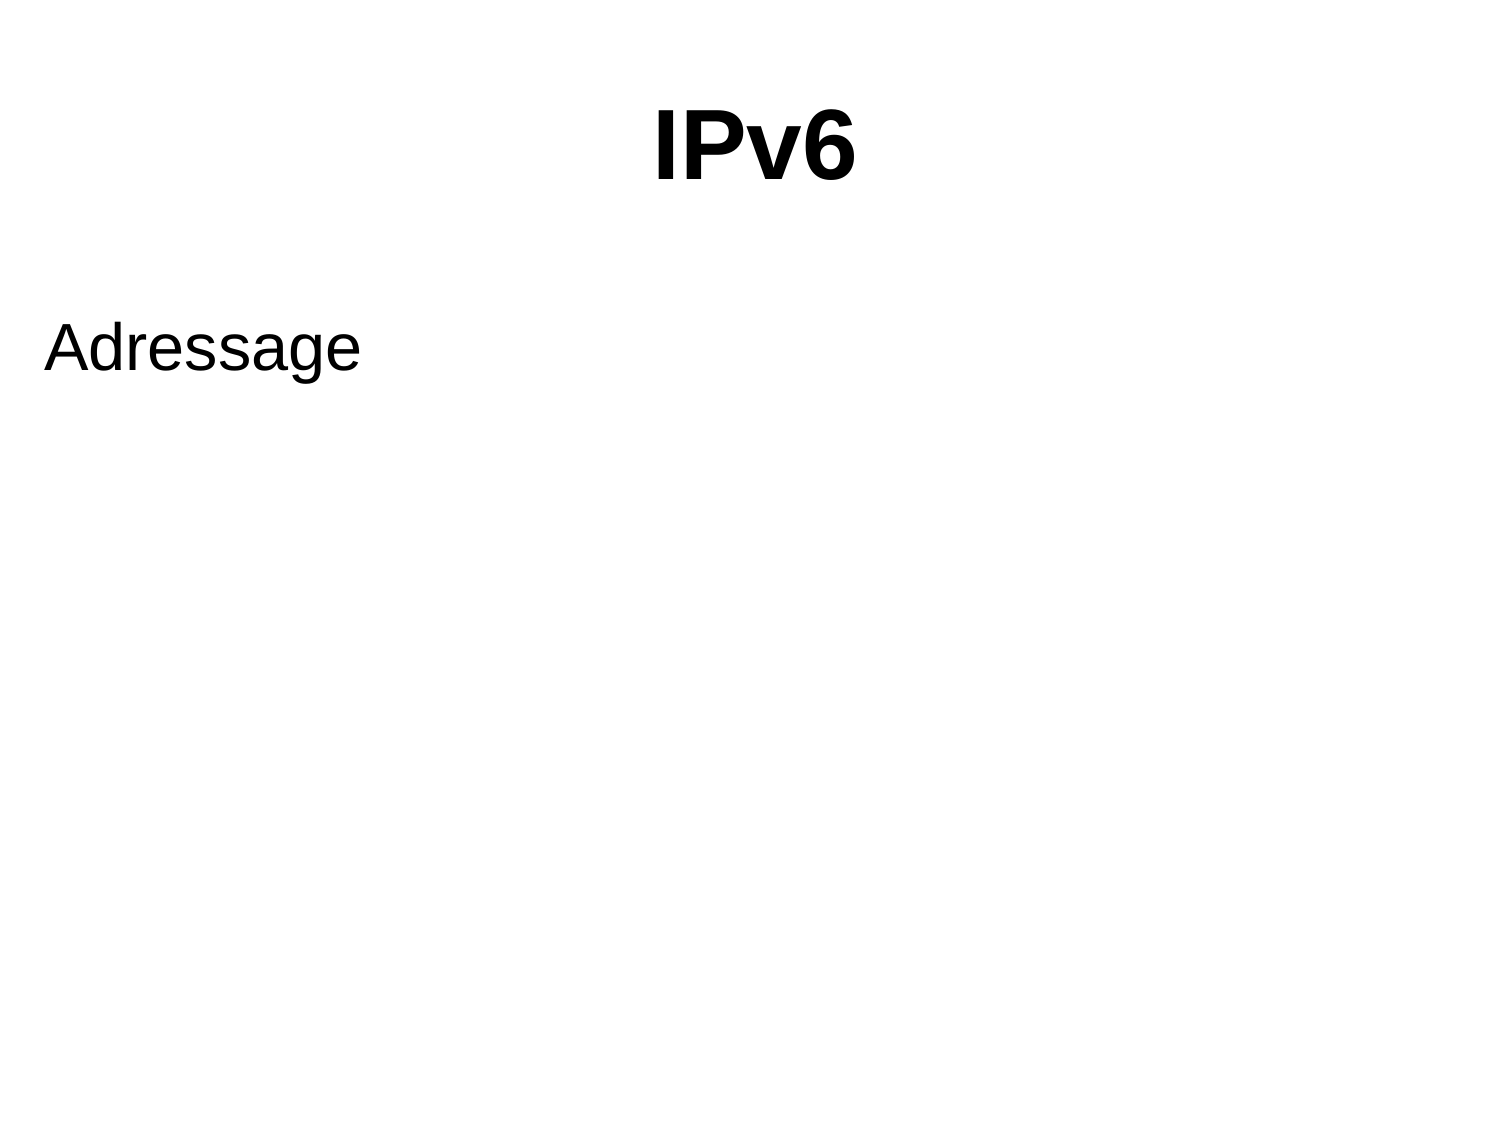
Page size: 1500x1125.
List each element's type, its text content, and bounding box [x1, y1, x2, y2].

list Adressage [29, 308, 1372, 1064]
text_box IPv6 [59, 71, 1452, 207]
